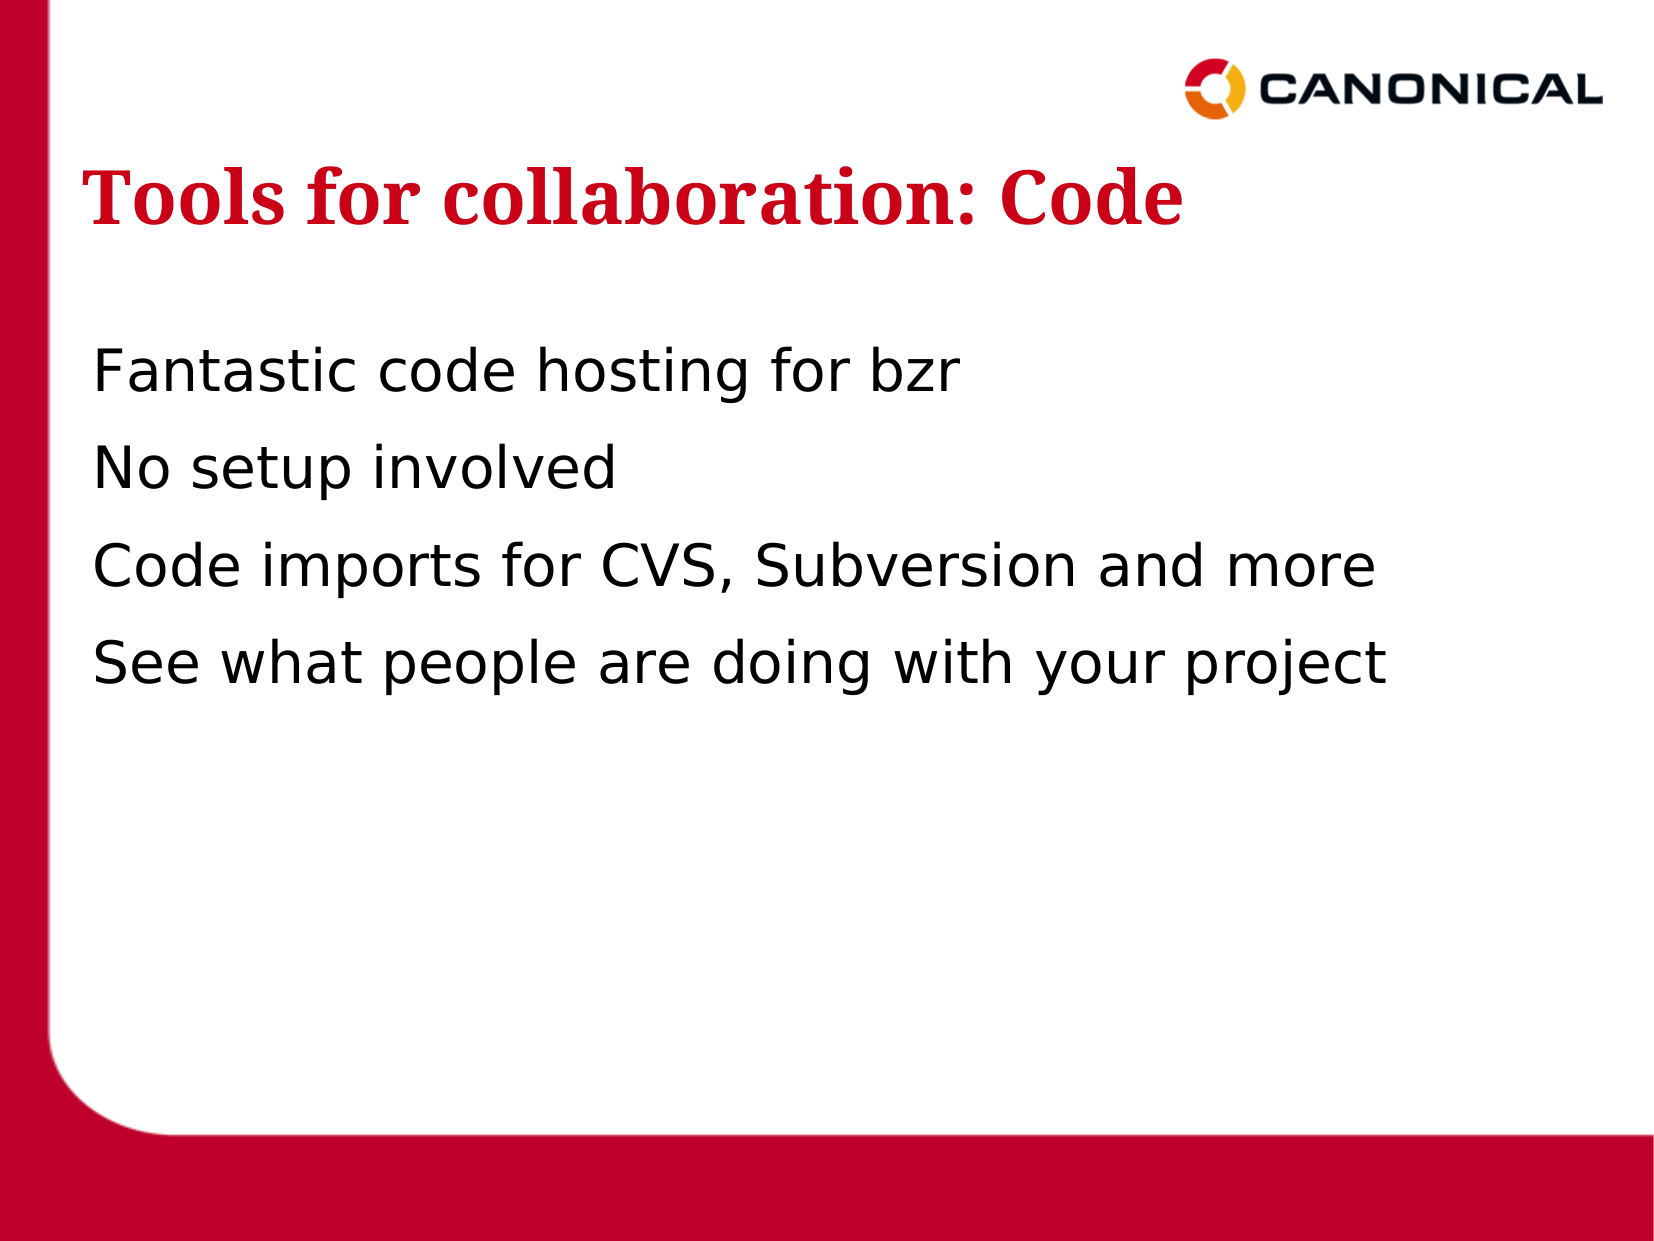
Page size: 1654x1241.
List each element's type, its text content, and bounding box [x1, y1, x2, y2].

list Fantastic code hosting for bzr No setup involved Code imports for CVS, Subversion and more See what people are doing with your project [75, 337, 1564, 1142]
picture [0, 0, 1654, 1241]
title Tools for collaboration: Code [82, 111, 1571, 279]
